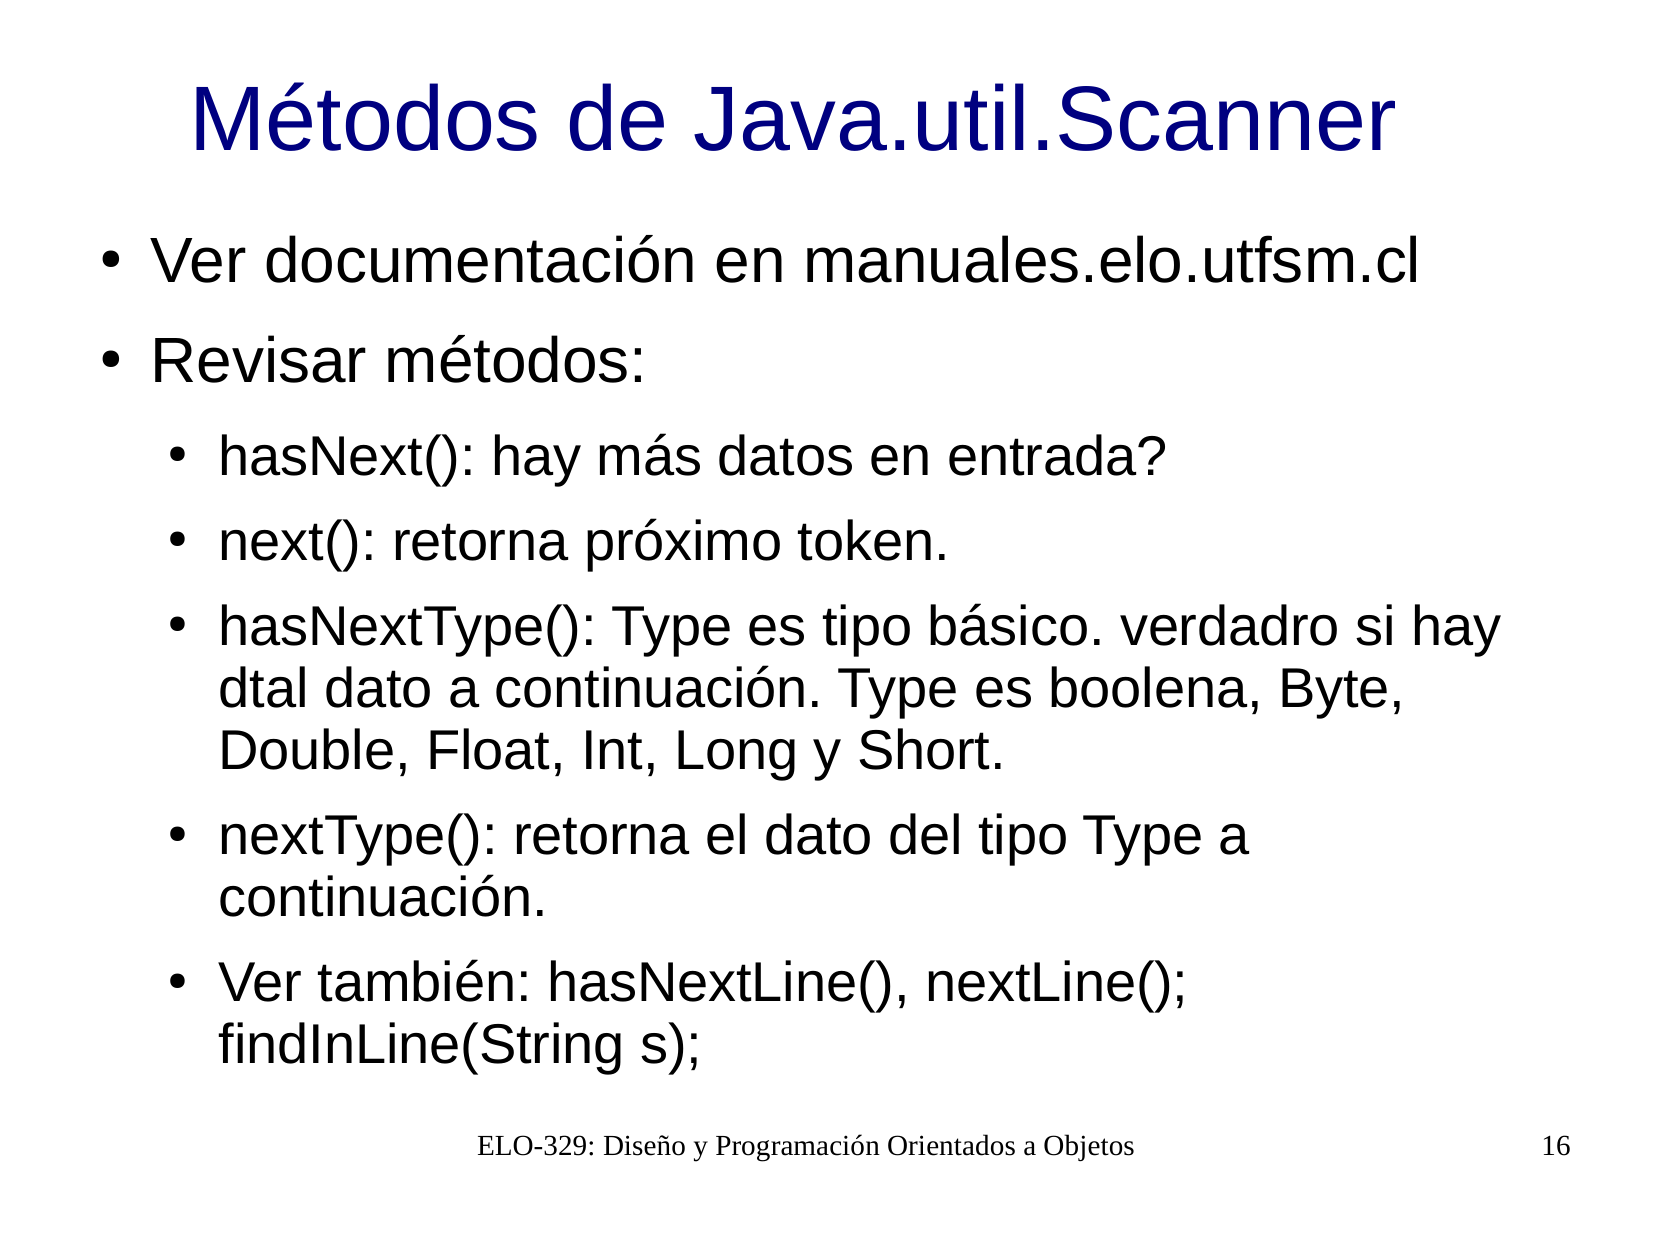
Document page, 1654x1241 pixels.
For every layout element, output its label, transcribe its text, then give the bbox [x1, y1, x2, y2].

title Métodos de Java.util.Scanner [82, 56, 1571, 181]
list Ver documentación en manuales.elo.utfsm.cl Revisar métodos: hasNext(): hay más datos en entrada? next(): retorna próximo token. hasNextType(): Type es tipo básico. verdadro si hay dtal dato a continuación. Type es boolena, Byte, Double, Float, Int, Long y Short. nextType(): retorna el dato del tipo Type a continuación. Ver también: hasNextLine(), nextLine(); findInLine(String s); [82, 225, 1571, 1088]
